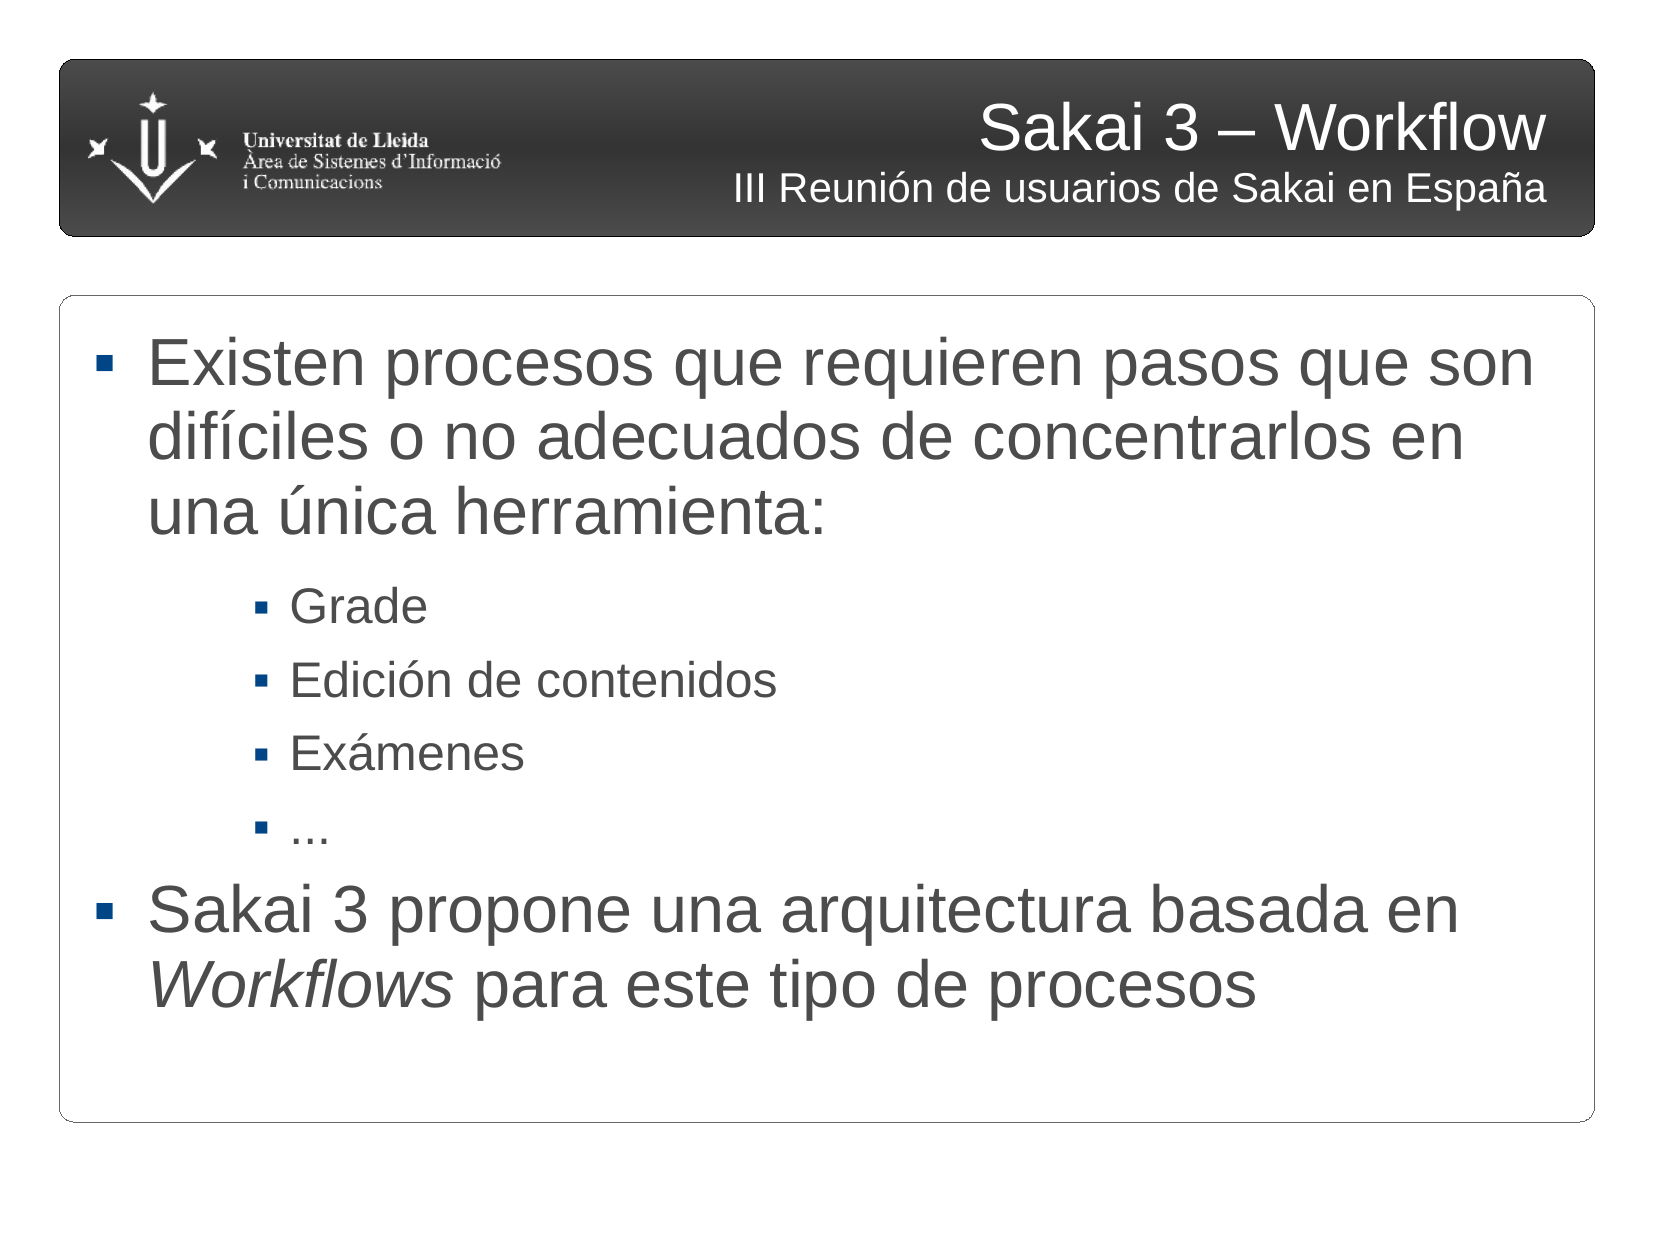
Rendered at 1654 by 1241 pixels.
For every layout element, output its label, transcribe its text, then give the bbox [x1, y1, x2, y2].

title Sakai 3 – Workflow III Reunión de usuarios de Sakai en España [501, 84, 1548, 218]
picture [64, 75, 530, 225]
list Existen procesos que requieren pasos que son difíciles o no adecuados de concentrarlos en una única herramienta: Grade Edición de contenidos Exámenes ... Sakai 3 propone una arquitectura basada en Workflows para este tipo de procesos [76, 324, 1565, 1108]
